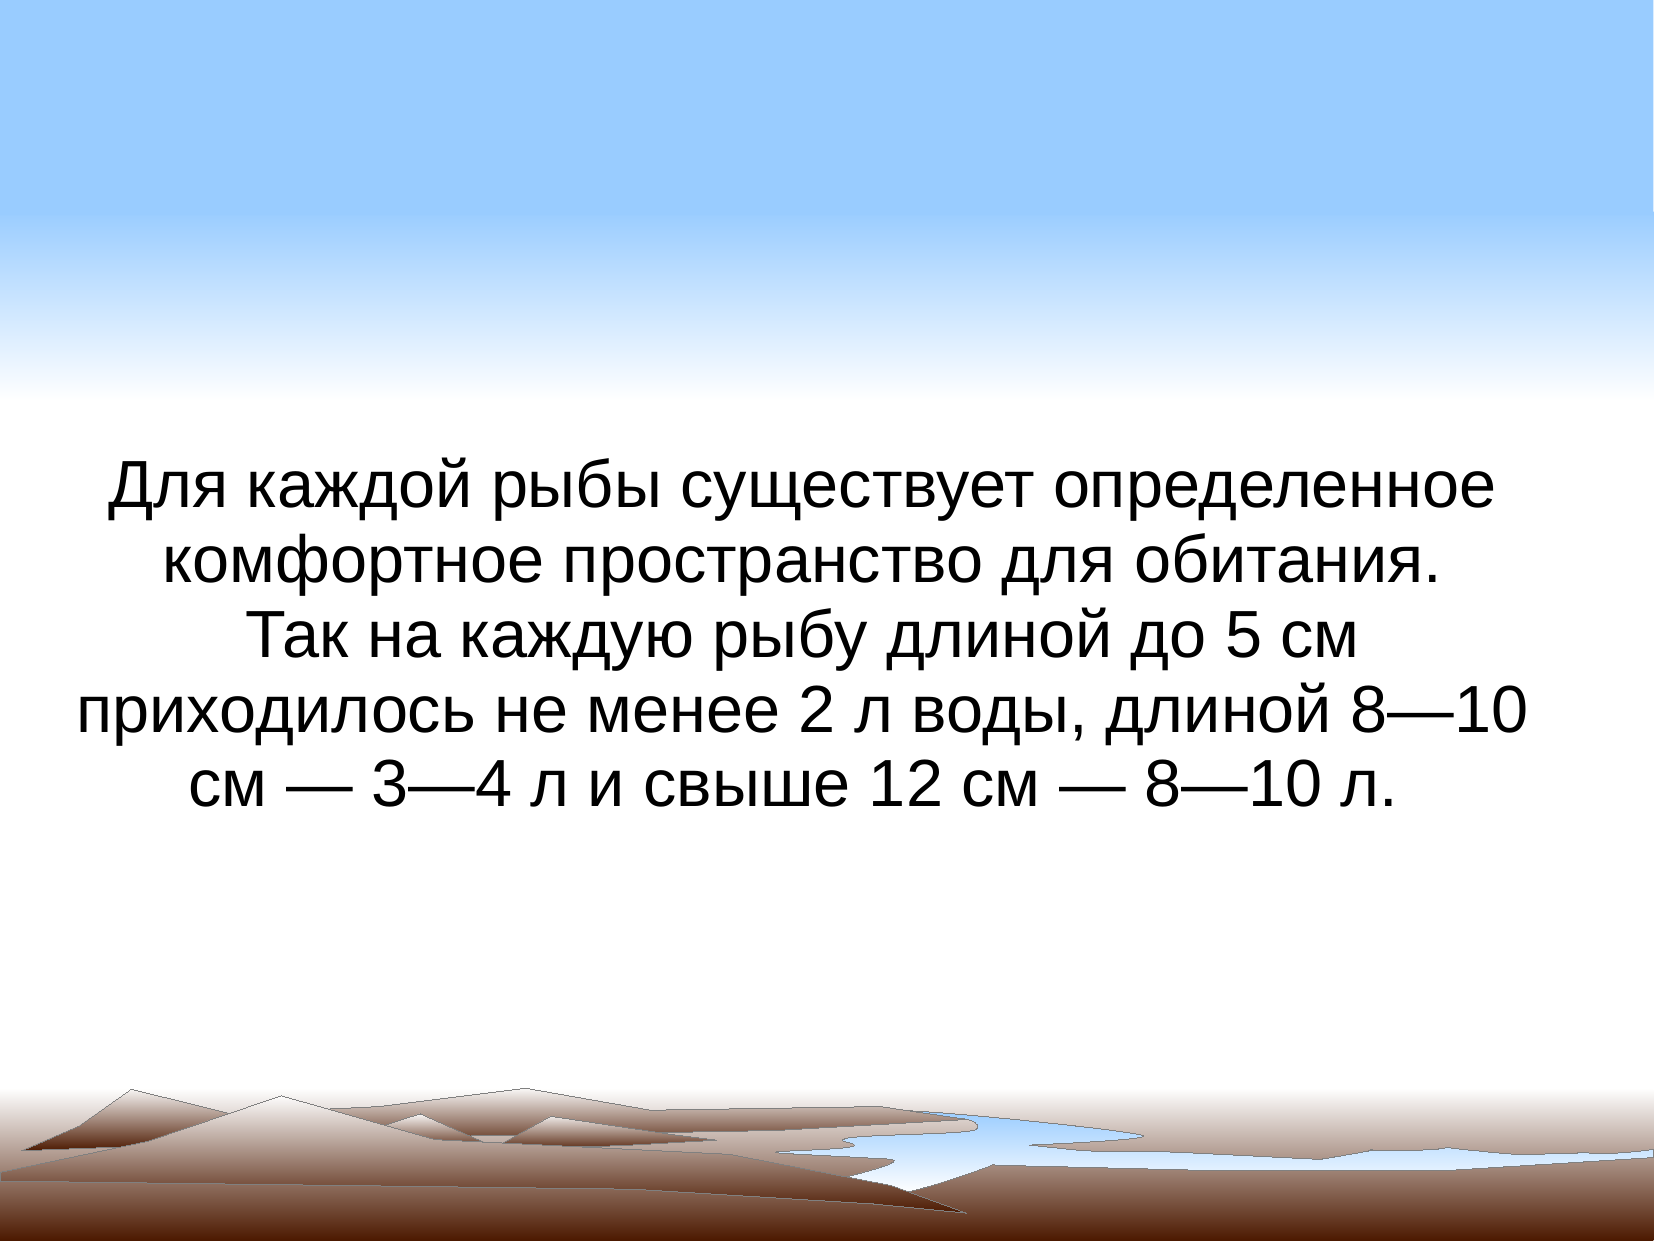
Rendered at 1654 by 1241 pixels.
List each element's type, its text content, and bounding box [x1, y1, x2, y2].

subtitle Для каждой рыбы существует определенное комфортное пространство для обитания. Так на каждую рыбу длиной до 5 см приходилось не менее 2 л воды, длиной 8—10 см — 3—4 л и свыше 12 см — 8—10 л. [59, 295, 1548, 1099]
